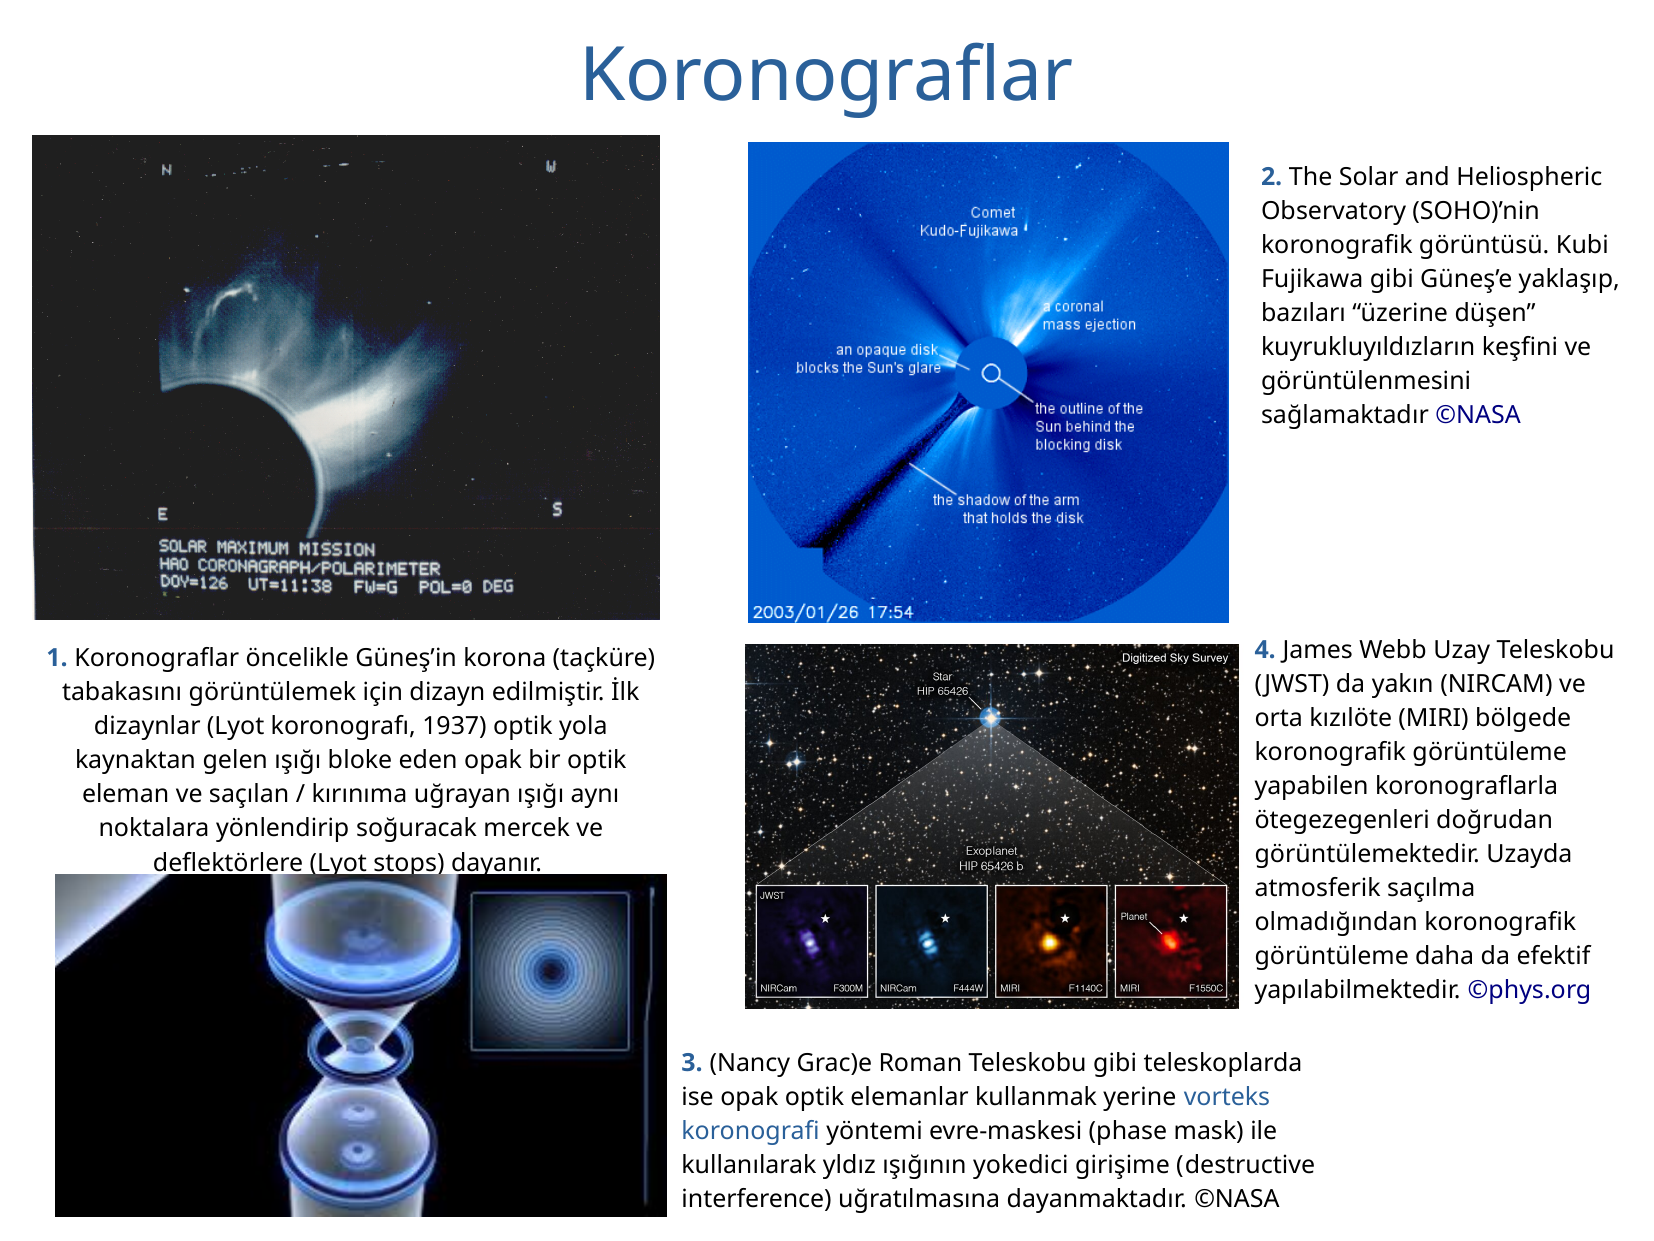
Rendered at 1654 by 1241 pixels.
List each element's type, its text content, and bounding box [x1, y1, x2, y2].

picture [668, 644, 1239, 1009]
title Koronograflar [82, 25, 1571, 118]
text_box 4. James Webb Uzay Teleskobu (JWST) da yakın (NIRCAM) ve orta kızılöte (MIRI) bölgede koronografik görüntüleme yapabilen koronograflarla ötegezegenleri doğrudan görüntülemektedir. Uzayda atmosferik saçılma olmadığından koronografik görüntüleme daha da efektif yapılabilmektedir. ©phys.org [1239, 624, 1651, 1020]
picture [32, 135, 660, 621]
text_box 1. Koronograflar öncelikle Güneş’in korona (taçküre) tabakasını görüntülemek için dizayn edilmiştir. İlk dizaynlar (Lyot koronografı, 1937) optik yola kaynaktan gelen ışığı bloke eden opak bir optik eleman ve saçılan / kırınıma uğrayan ışığı aynı noktalara yönlendirip soğuracak mercek ve deflektörlere (Lyot stops) dayanır. [29, 632, 673, 853]
text_box 2. The Solar and Heliospheric Observatory (SOHO)’nin koronografik görüntüsü. Kubi Fujikawa gibi Güneş’e yaklaşıp, bazıları “üzerine düşen” kuyrukluyıldızların keşfini ve görüntülenmesini sağlamaktadır ©NASA [1246, 151, 1640, 451]
picture [748, 142, 1229, 623]
text_box 3. (Nancy Grac)e Roman Teleskobu gibi teleskoplarda ise opak optik elemanlar kullanmak yerine vorteks koronografi yöntemi evre-maskesi (phase mask) ile kullanılarak yldız ışığının yokedici girişime (destructive interference) uğratılmasına dayanmaktadır. ©NASA [666, 1037, 1343, 1228]
picture [55, 874, 667, 1217]
